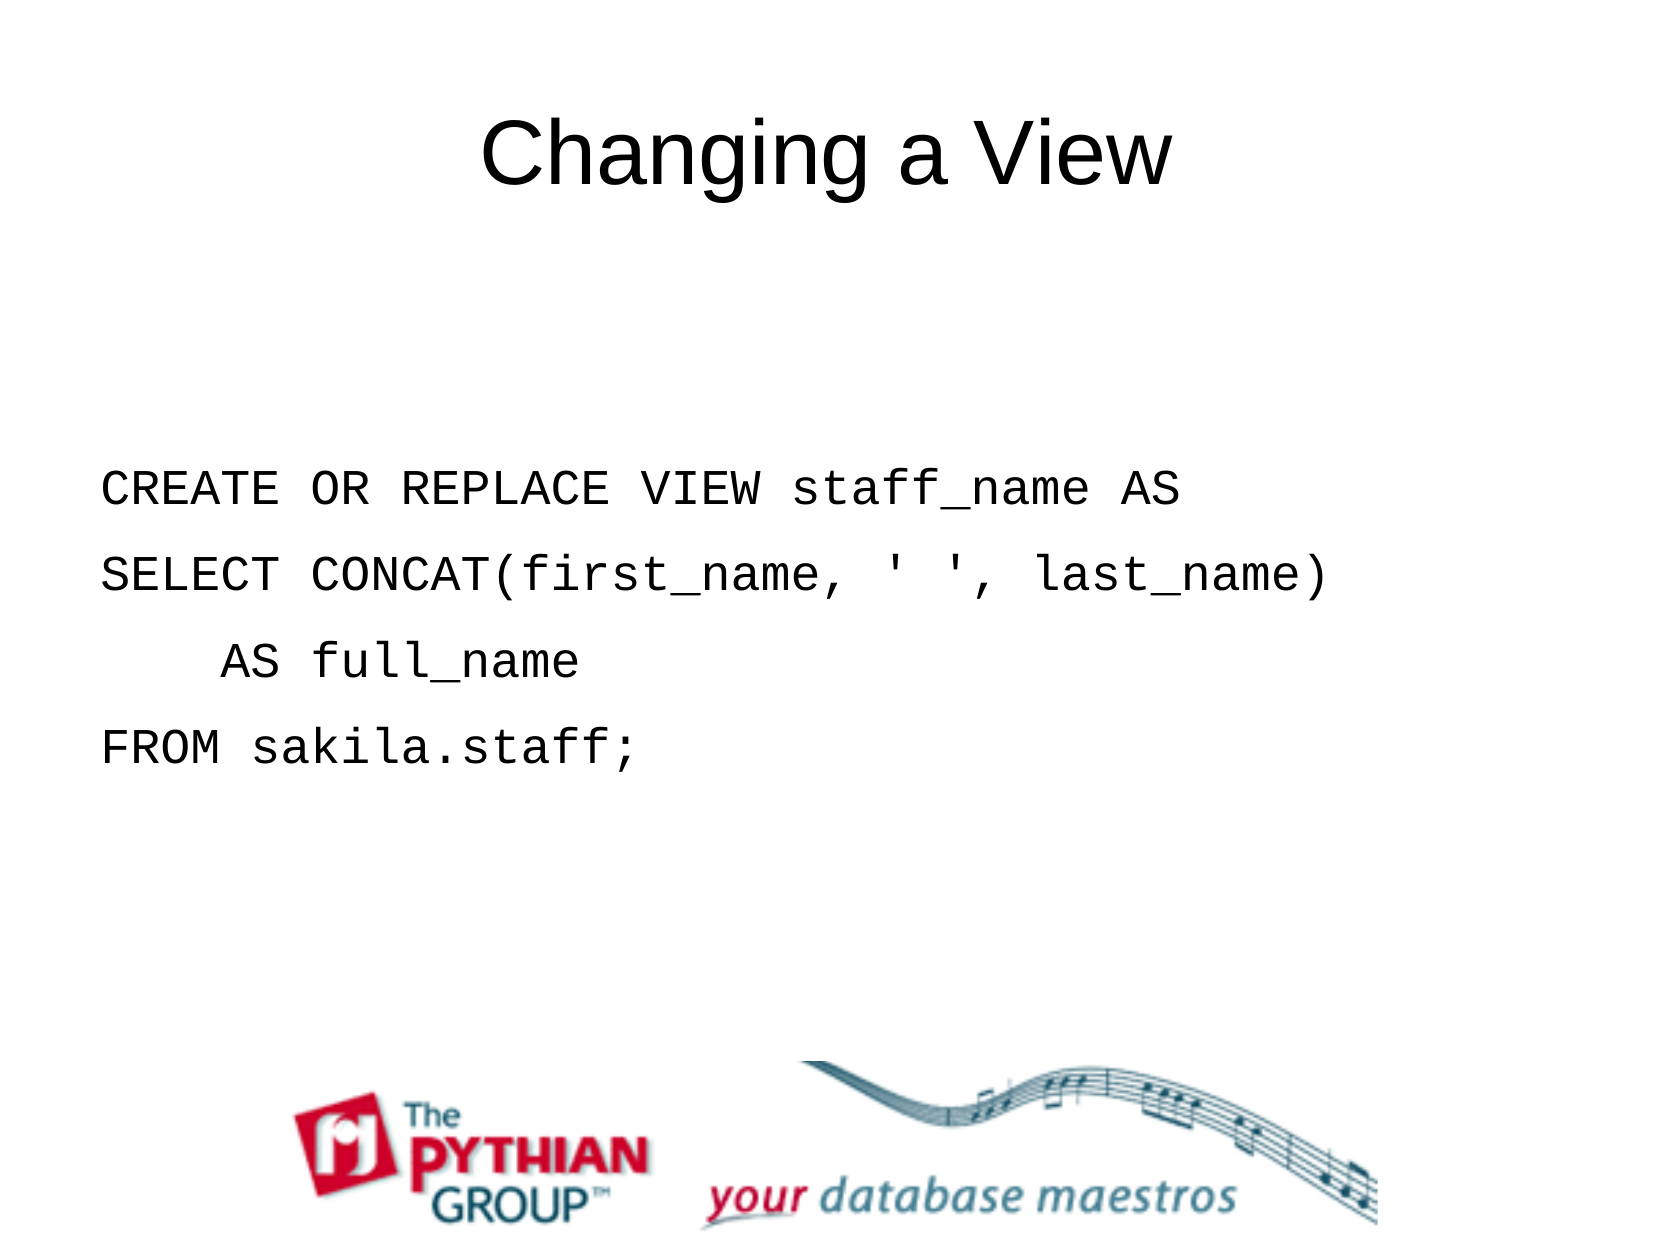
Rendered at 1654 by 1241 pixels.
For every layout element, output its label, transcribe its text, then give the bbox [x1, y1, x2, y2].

title Changing a View [82, 49, 1571, 257]
list CREATE OR REPLACE VIEW staff_name AS SELECT CONCAT(first_name, ' ', last_name) AS full_name FROM sakila.staff; [82, 290, 1571, 1094]
picture [266, 1094, 1378, 1241]
